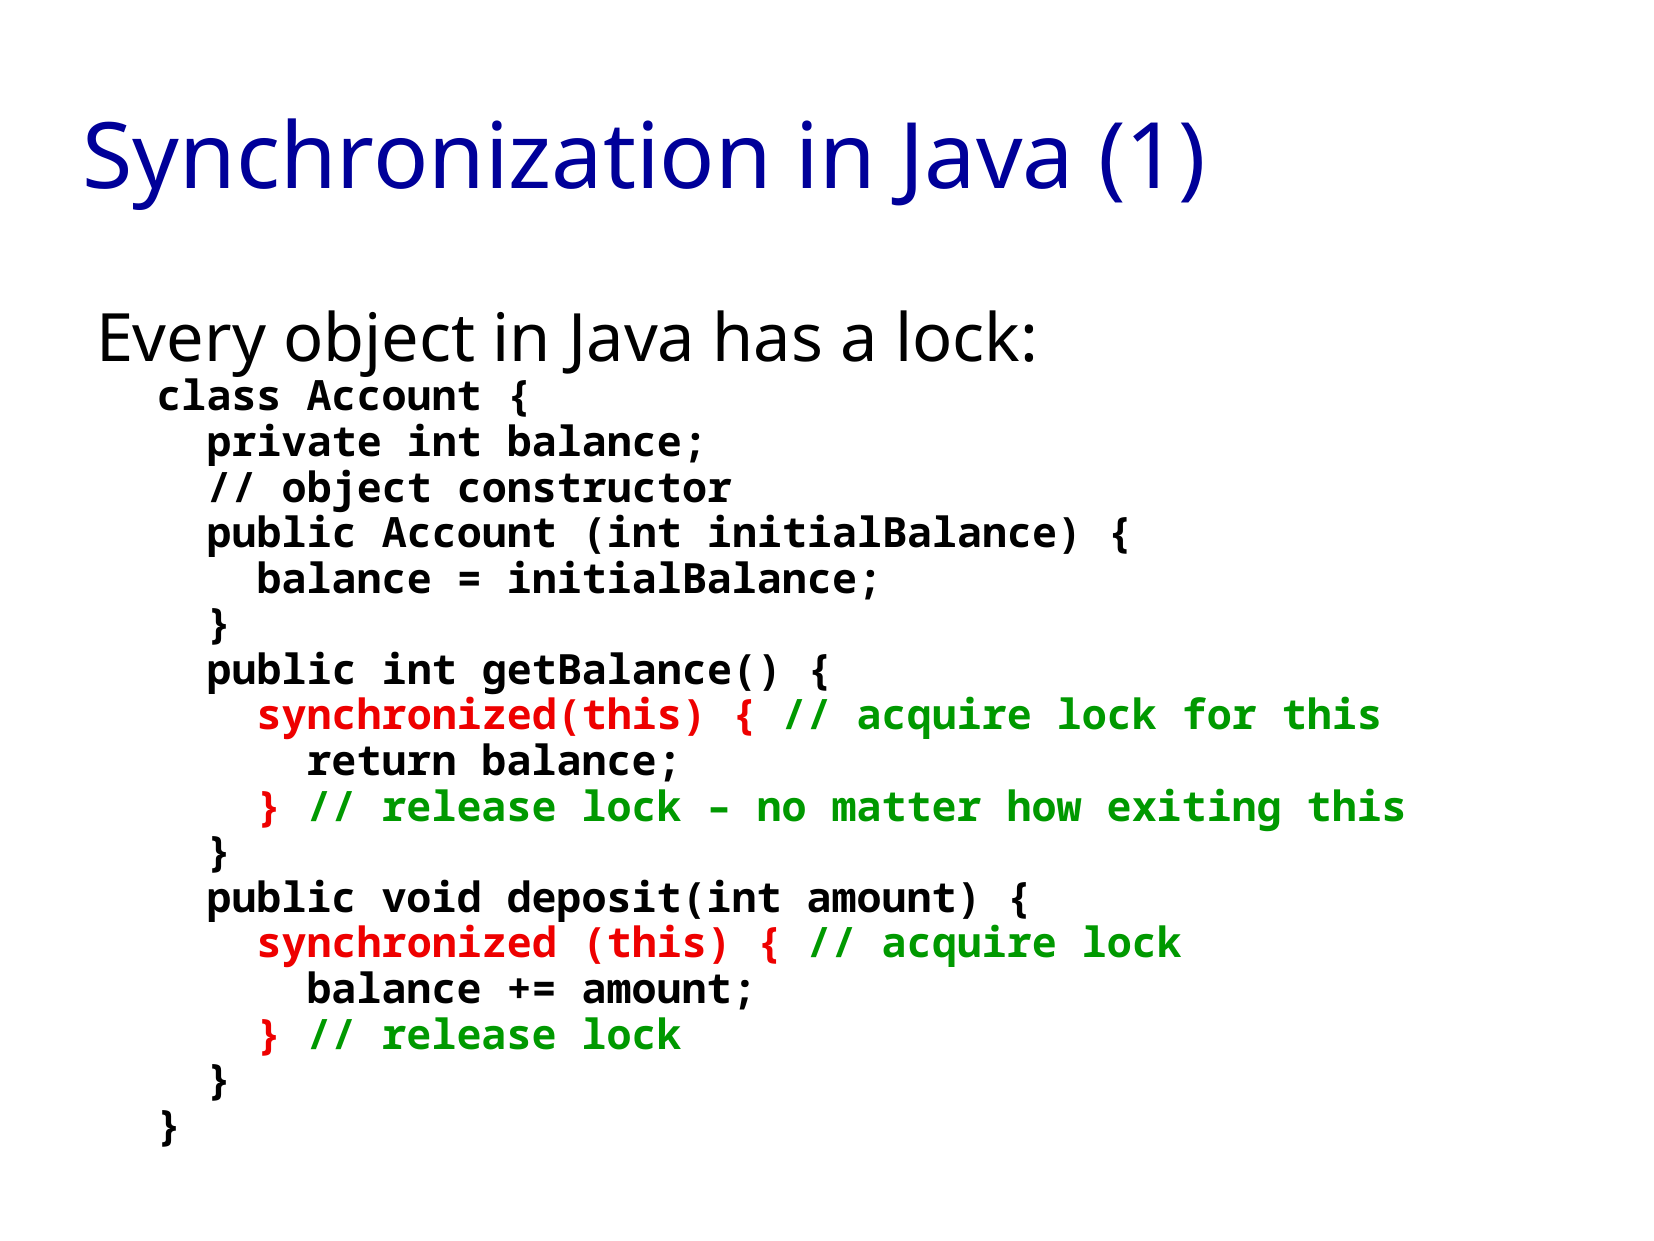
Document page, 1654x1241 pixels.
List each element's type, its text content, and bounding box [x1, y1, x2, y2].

text_box class Account { private int balance; // object constructor public Account (int initialBalance) { balance = initialBalance; } public int getBalance() { synchronized(this) { // acquire lock for this return balance; } // release lock – no matter how exiting this } public void deposit(int amount) { synchronized (this) { // acquire lock balance += amount; } // release lock } } [141, 367, 1548, 1111]
list Every object in Java has a lock: [60, 290, 1571, 1096]
title Synchronization in Java (1) [82, 49, 1571, 257]
